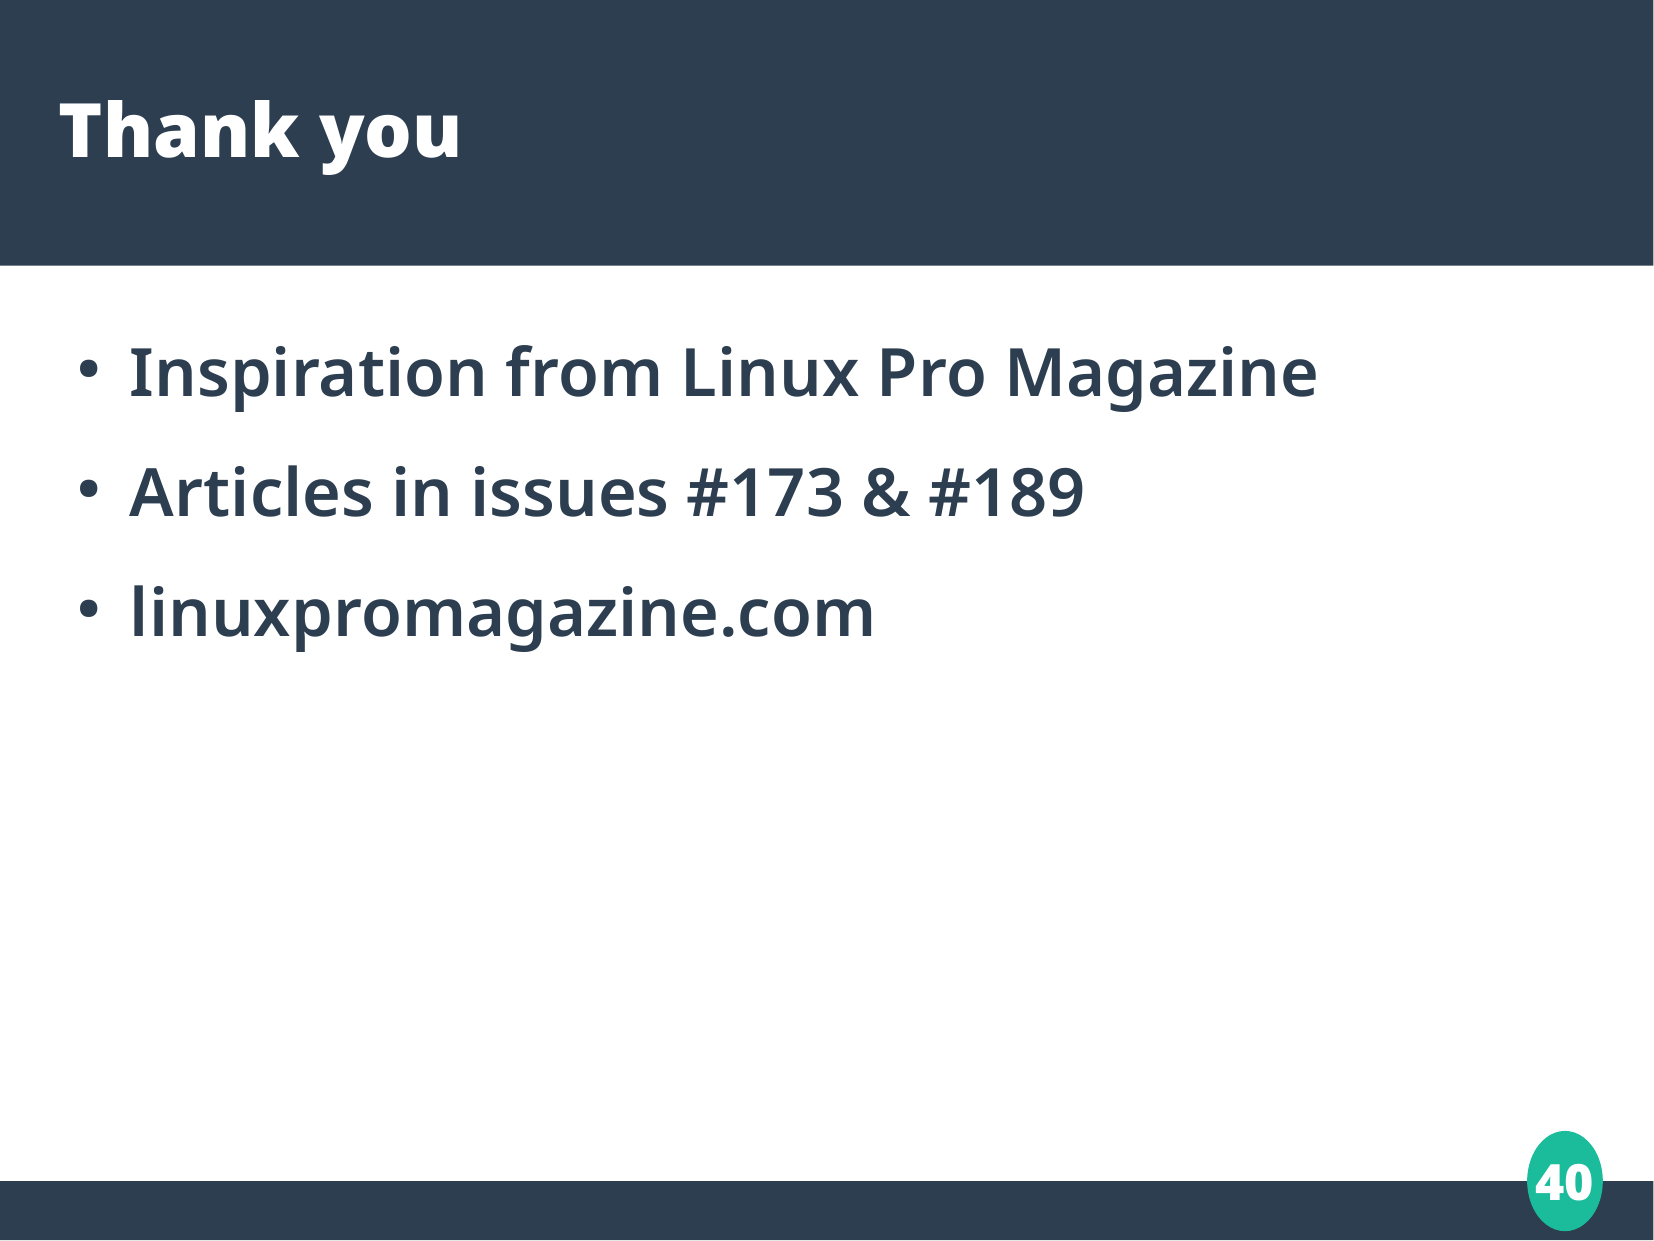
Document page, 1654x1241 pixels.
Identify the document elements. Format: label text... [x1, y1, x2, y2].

text_box [59, 324, 1595, 1152]
title Thank you [59, 49, 1595, 207]
